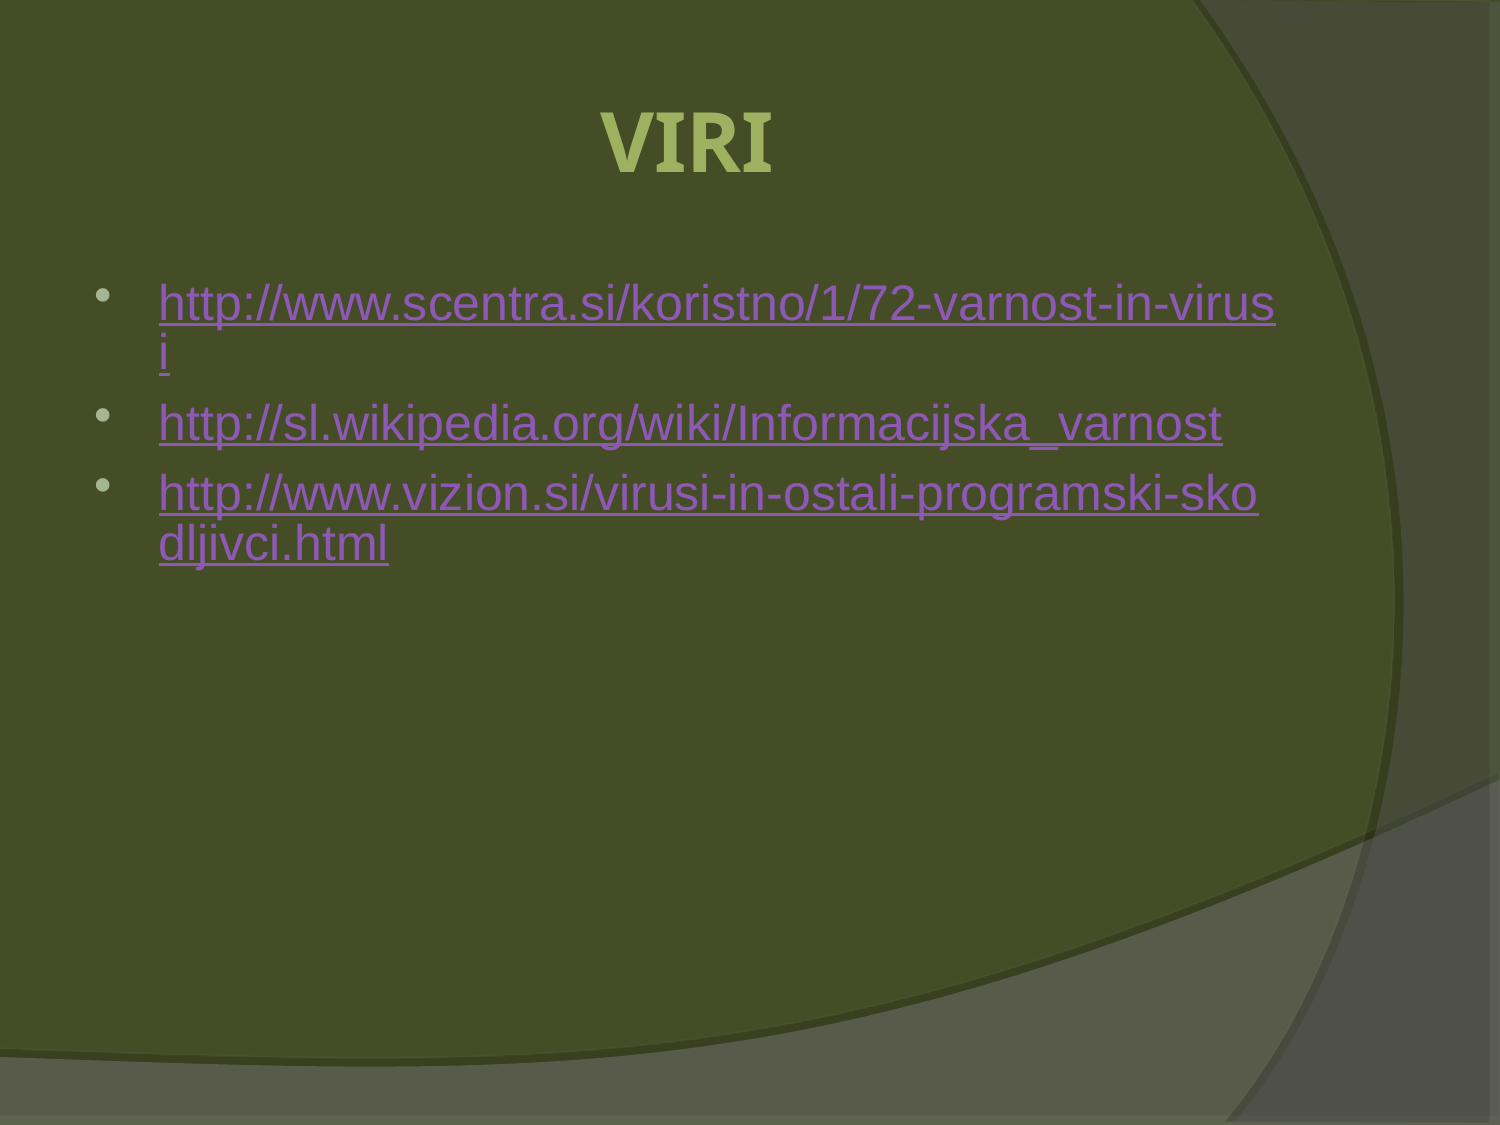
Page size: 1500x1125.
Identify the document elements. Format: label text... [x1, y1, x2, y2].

list http://www.scentra.si/koristno/1/72-varnost-in-virusi http://sl.wikipedia.org/wiki/Informacijska_varnost http://www.vizion.si/virusi-in-ostali-programski-skodljivci.html [75, 262, 1300, 1005]
title VIRI [75, 45, 1300, 233]
